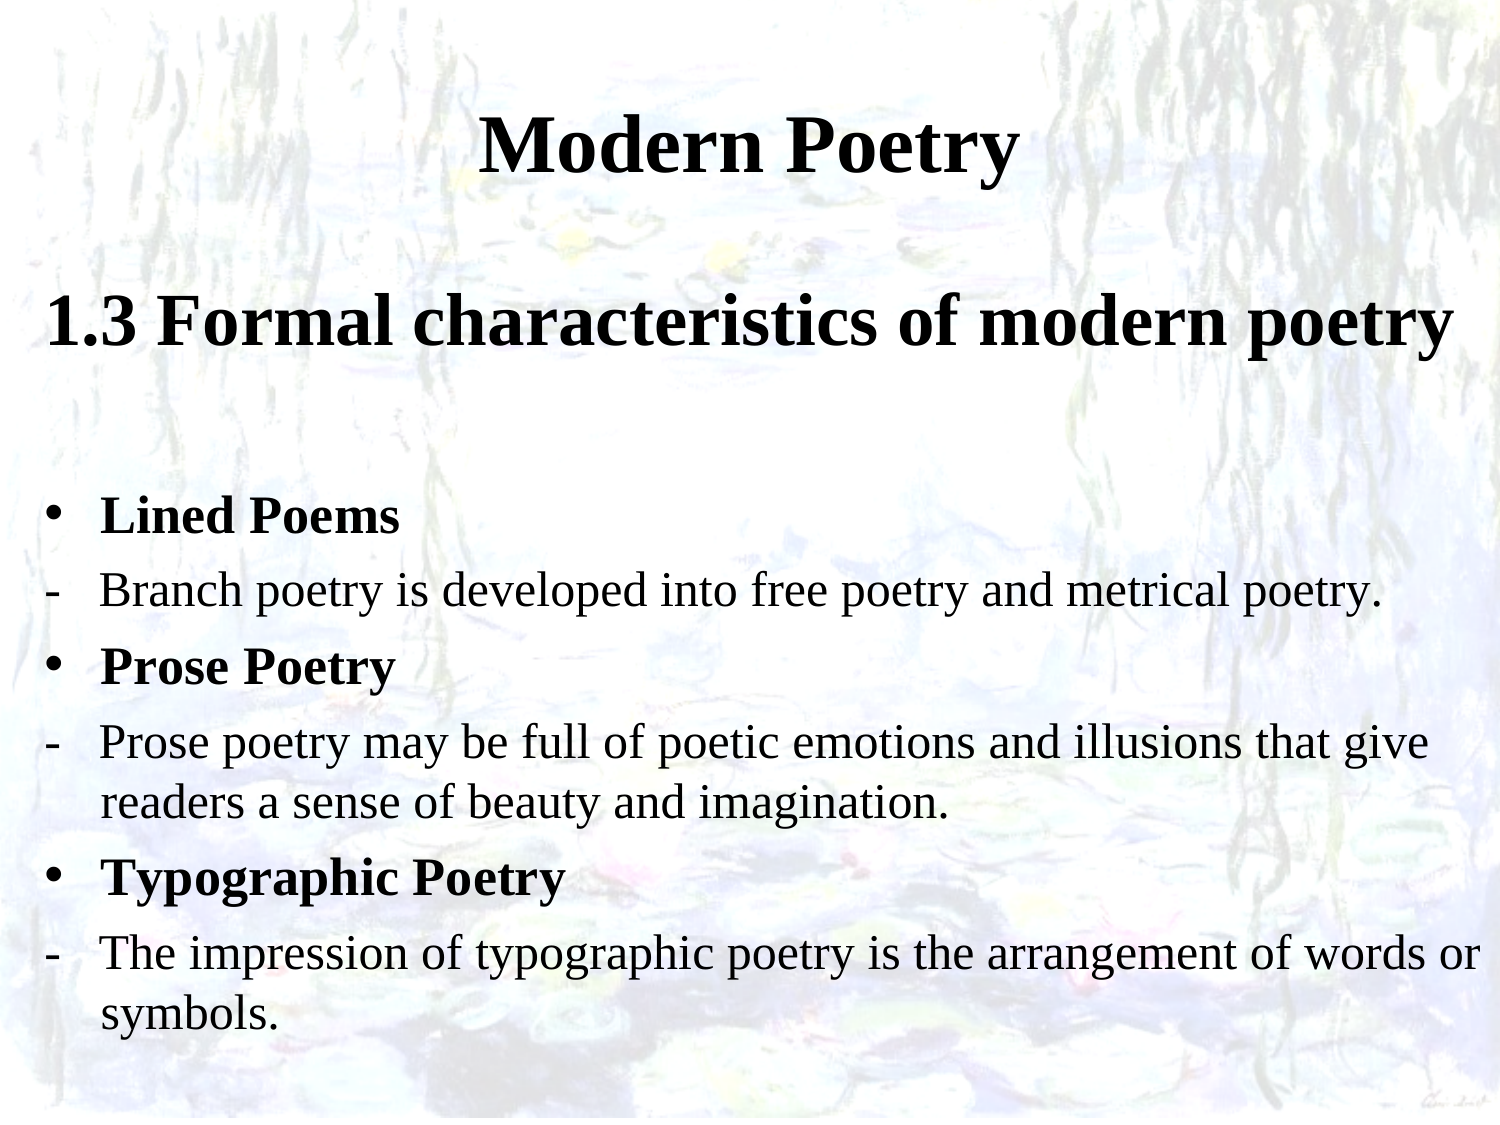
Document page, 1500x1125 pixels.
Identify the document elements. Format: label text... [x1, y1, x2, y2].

picture [0, 0, 1500, 1118]
title Modern Poetry [75, 45, 1426, 233]
list 1.3 Formal characteristics of modern poetry Lined Poems - Branch poetry is developed into free poetry and metrical poetry. Prose Poetry - Prose poetry may be full of poetic emotions and illusions that give readers a sense of beauty and imagination. Typographic Poetry - The impression of typographic poetry is the arrangement of words or symbols. [29, 262, 1500, 1094]
